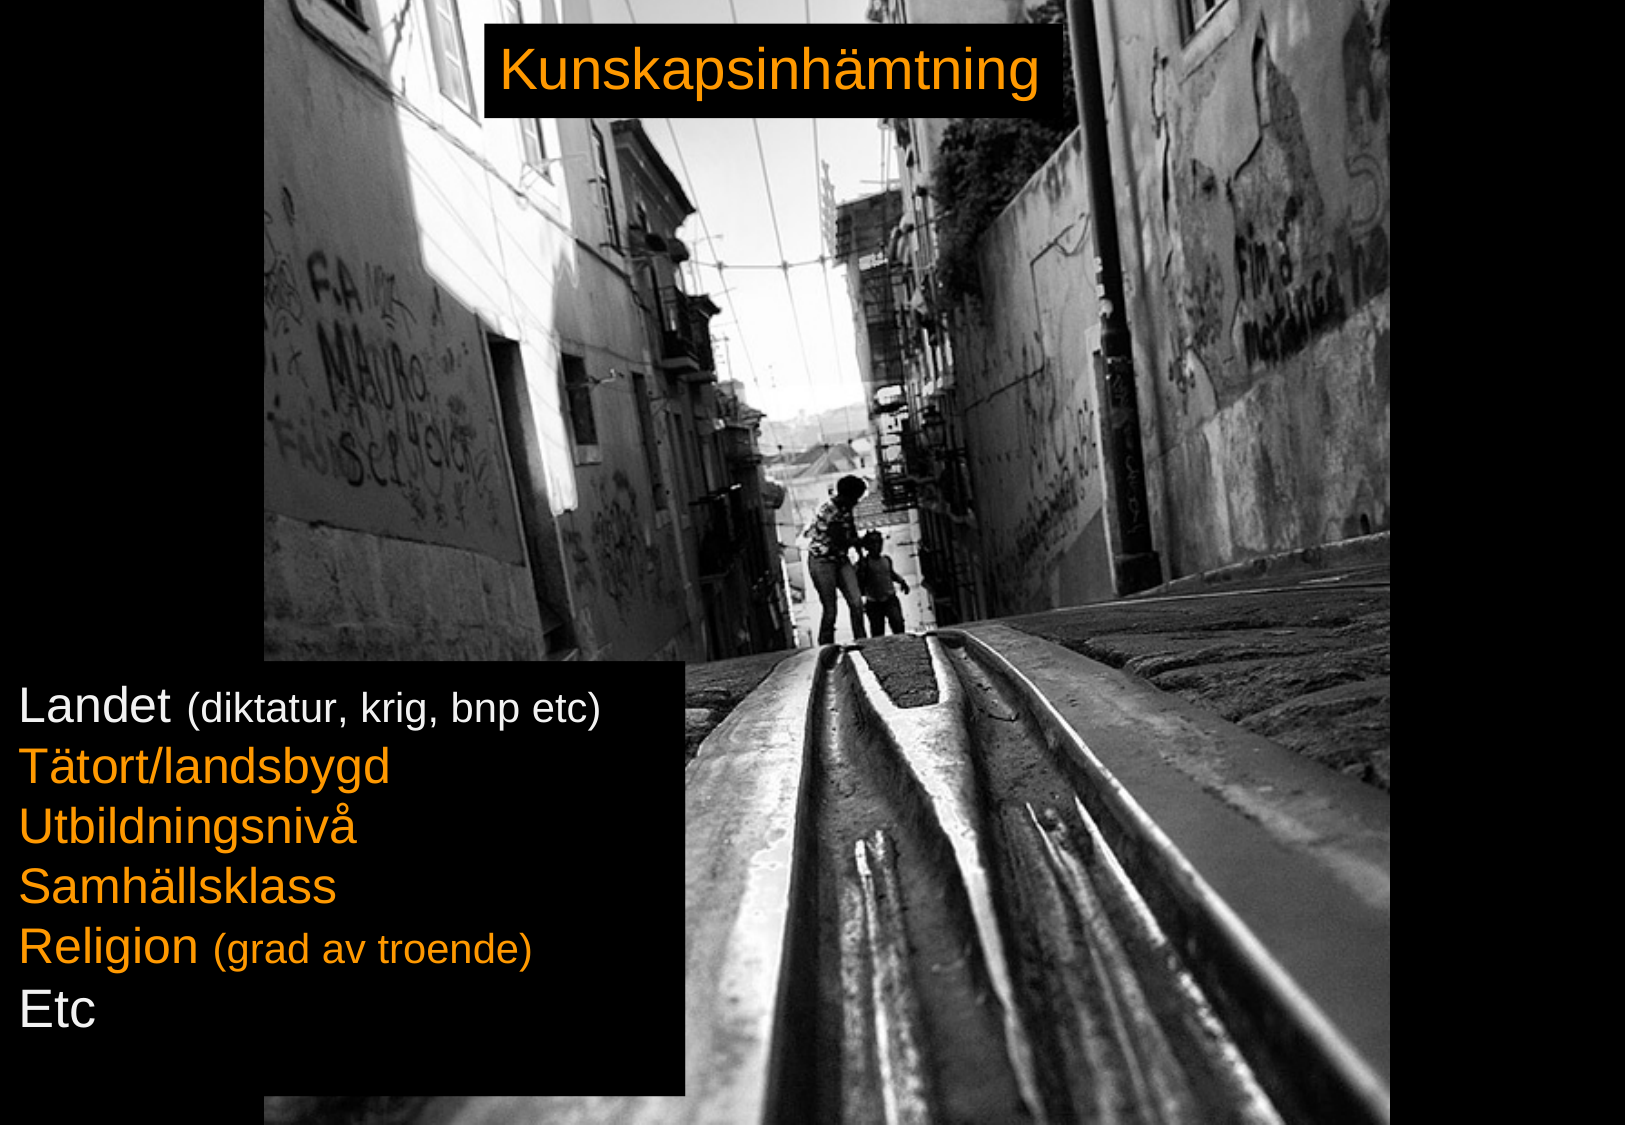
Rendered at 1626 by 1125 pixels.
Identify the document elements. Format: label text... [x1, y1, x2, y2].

text_box Landet (diktatur, krig, bnp etc) Tätort/landsbygd Utbildningsnivå Samhällsklass Religion (grad av troende) Etc [3, 661, 686, 1097]
text_box Kunskapsinhämtning [484, 23, 1064, 119]
picture [264, 0, 1390, 1125]
